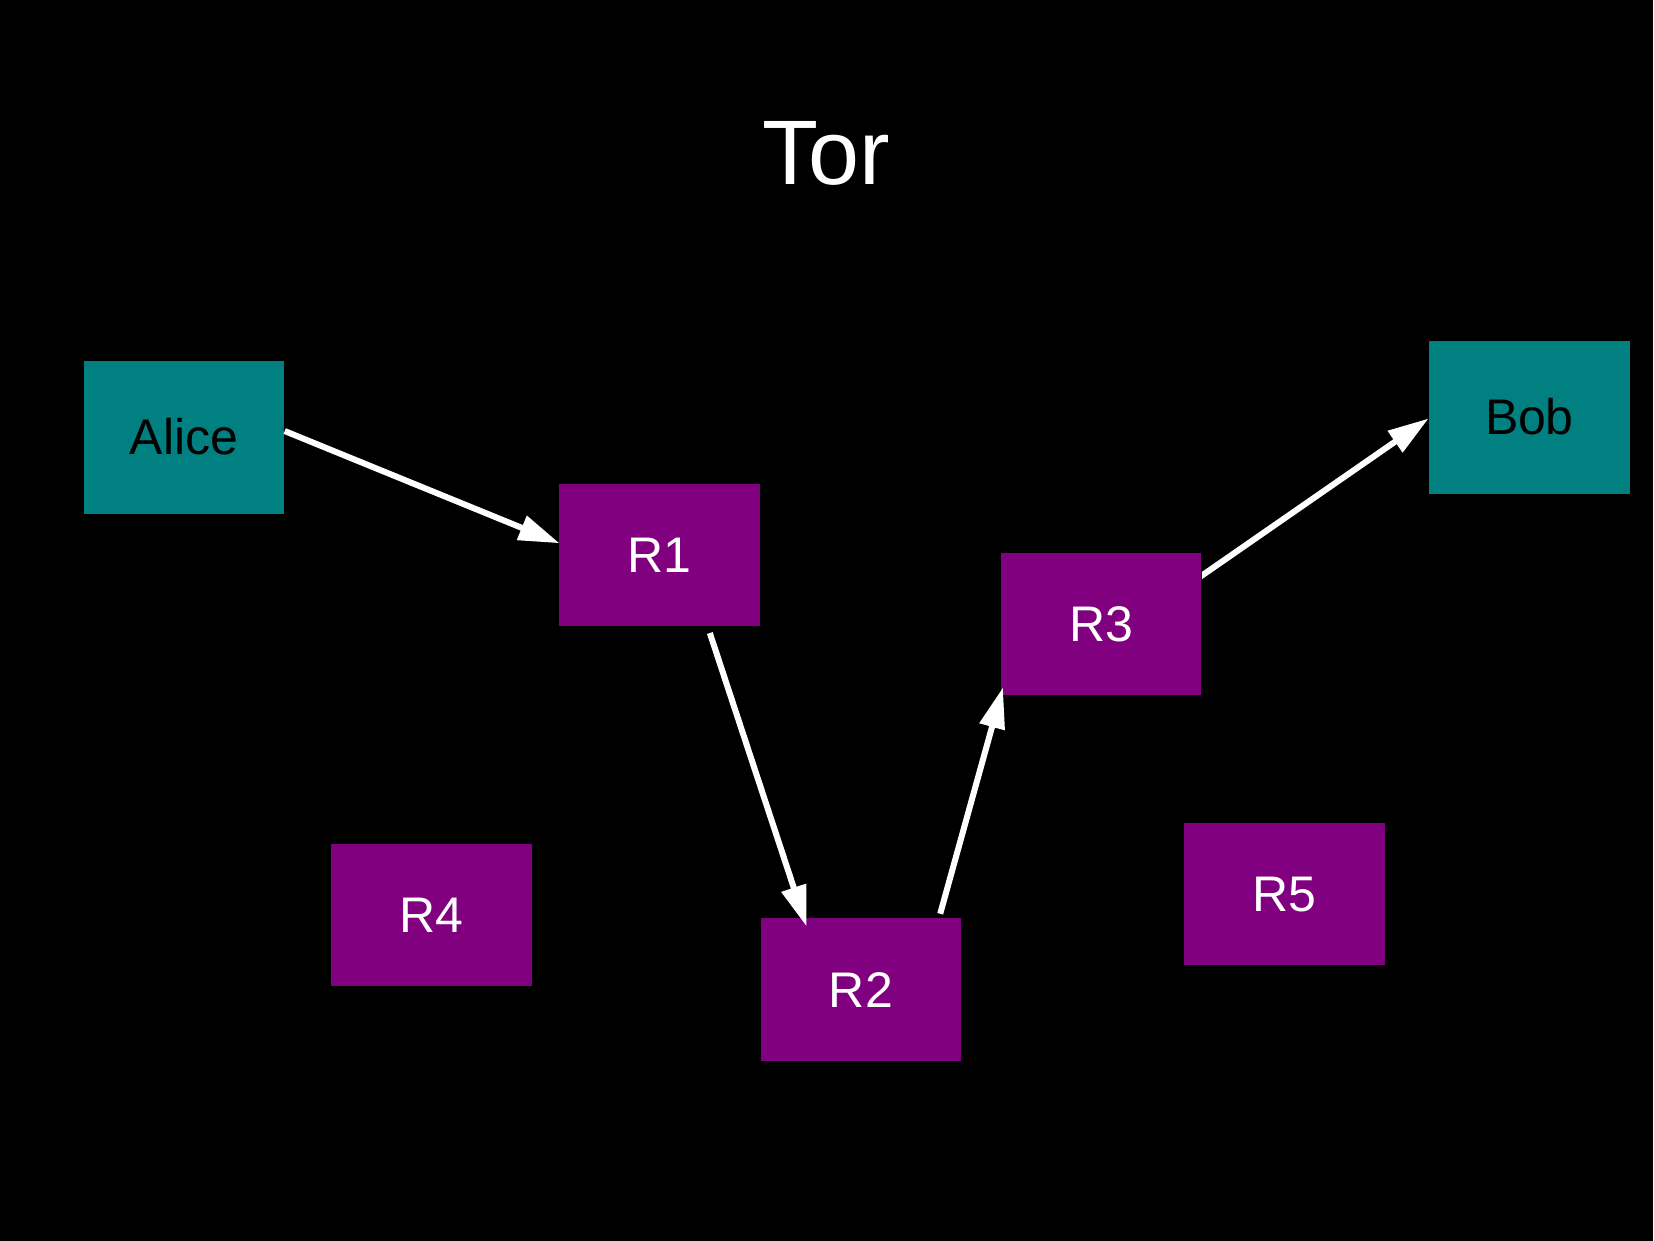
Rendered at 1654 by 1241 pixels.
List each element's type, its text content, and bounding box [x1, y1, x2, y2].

text_box Alice [83, 360, 285, 515]
title Tor [82, 49, 1571, 257]
text_box Bob [1428, 340, 1631, 495]
text_box R4 [330, 843, 533, 987]
text_box R3 [1000, 552, 1202, 696]
text_box R5 [1183, 822, 1386, 966]
text_box R2 [760, 917, 962, 1062]
text_box R1 [558, 483, 761, 627]
